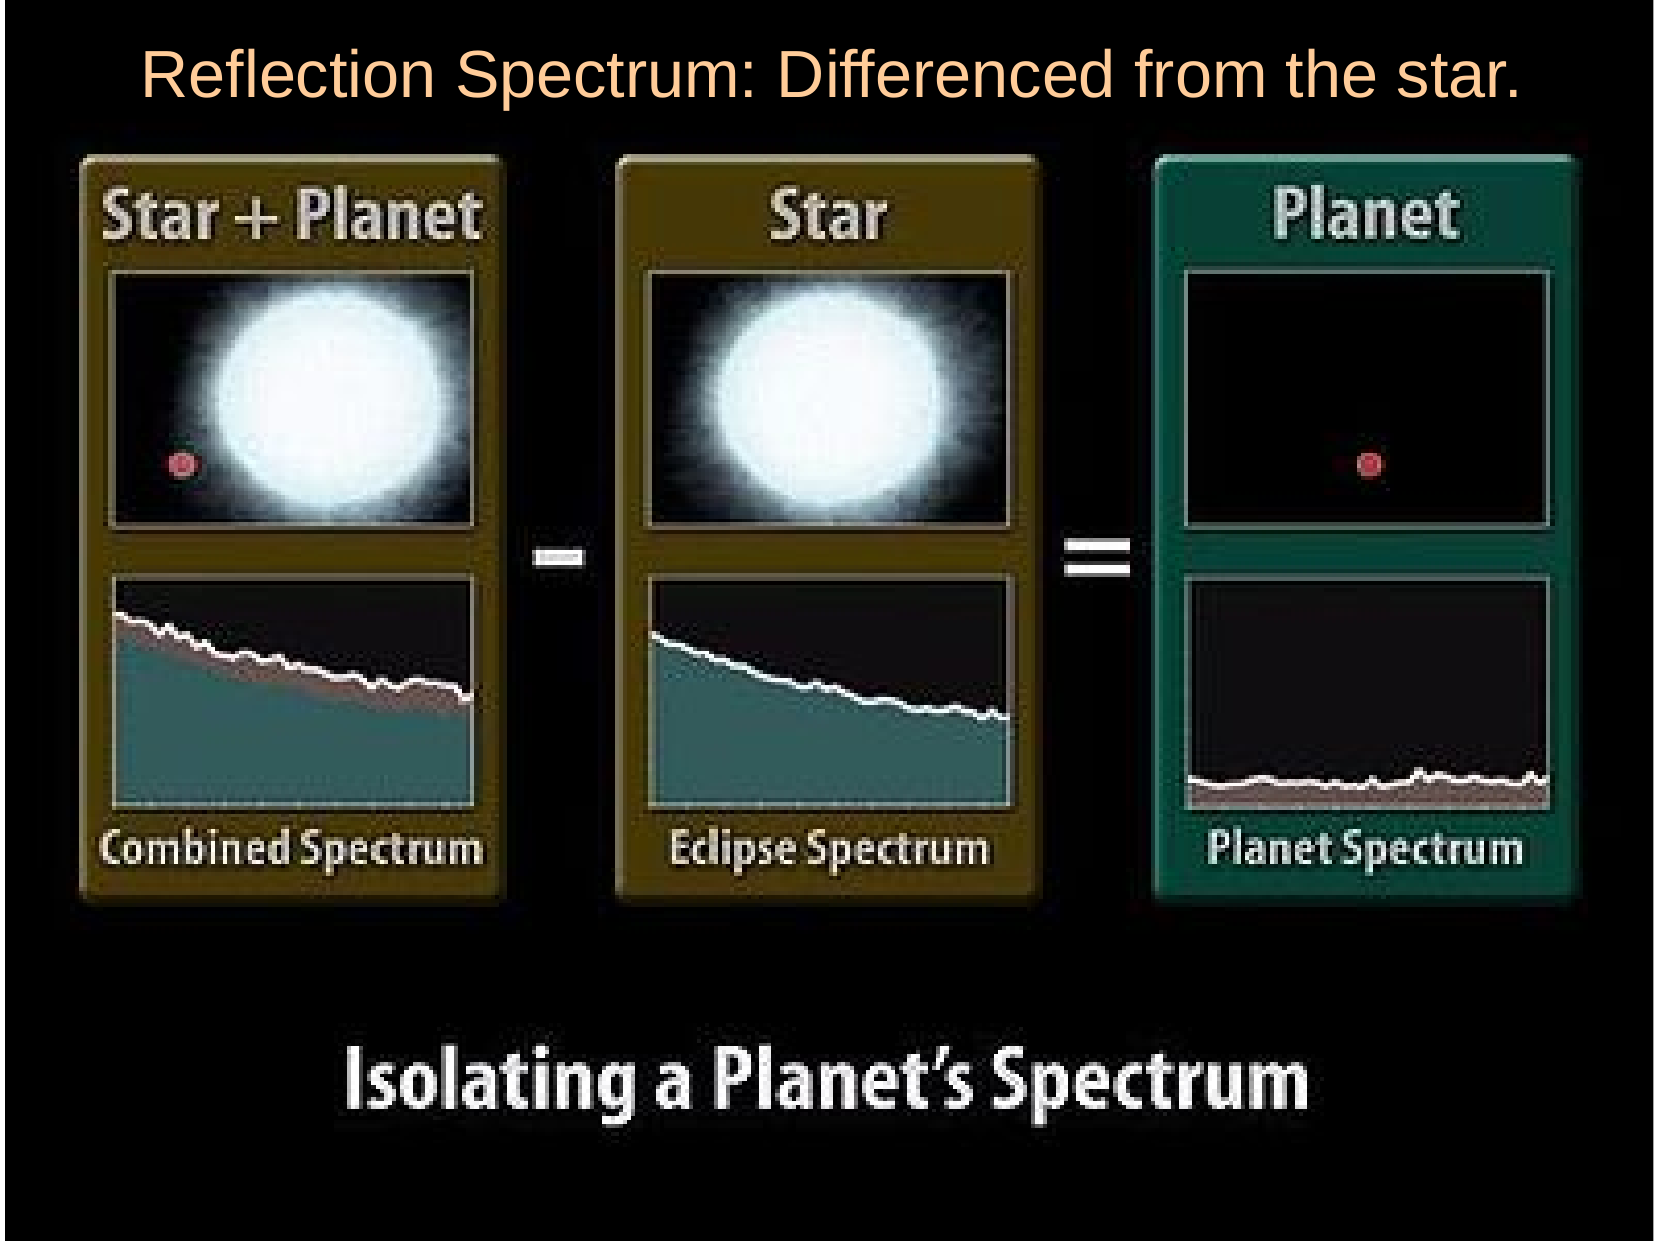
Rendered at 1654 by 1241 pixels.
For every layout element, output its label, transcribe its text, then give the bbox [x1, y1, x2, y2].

picture [5, 0, 1654, 1241]
text_box Reflection Spectrum: Differenced from the star. [75, 29, 1591, 120]
